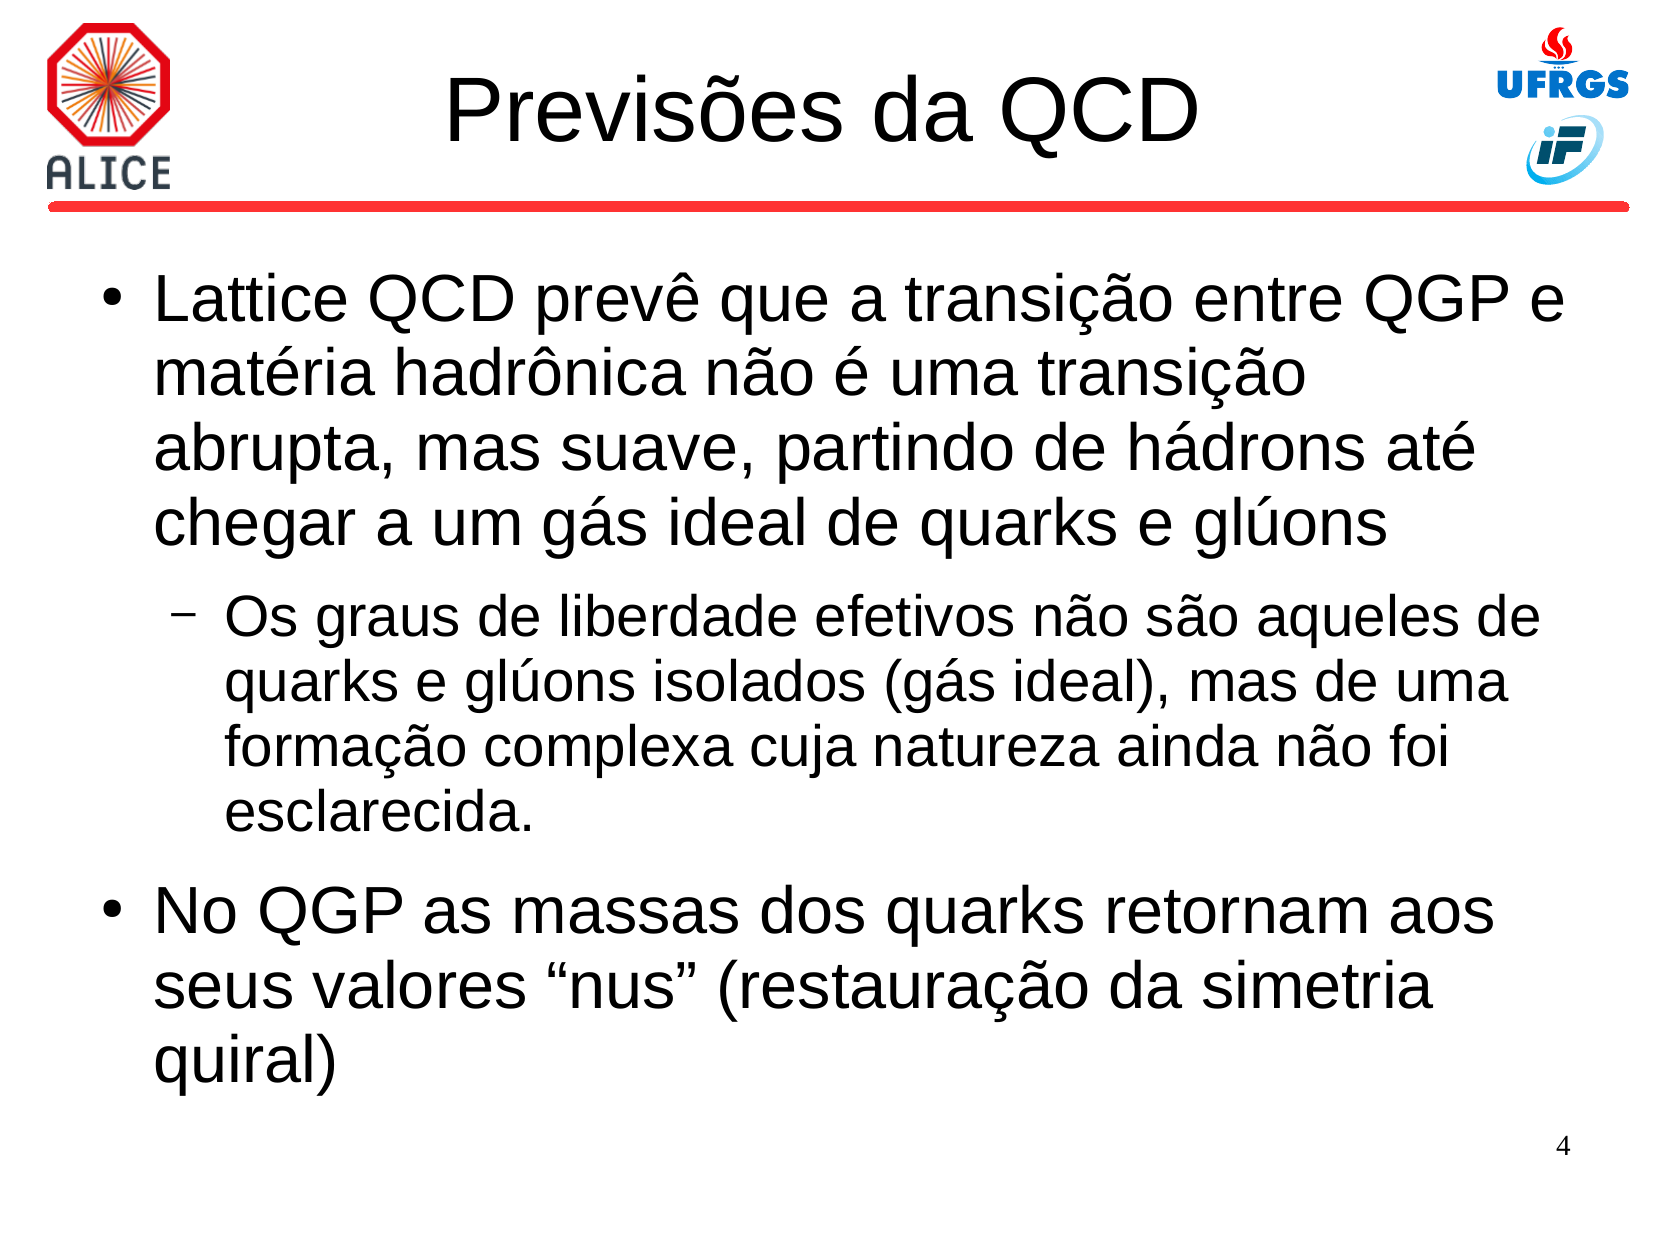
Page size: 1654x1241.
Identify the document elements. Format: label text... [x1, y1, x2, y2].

picture [47, 23, 170, 190]
list Lattice QCD prevê que a transição entre QGP e matéria hadrônica não é uma transição abrupta, mas suave, partindo de hádrons até chegar a um gás ideal de quarks e glúons Os graus de liberdade efetivos não são aqueles de quarks e glúons isolados (gás ideal), mas de uma formação complexa cuja natureza ainda não foi esclarecida. No QGP as massas dos quarks retornam aos seus valores “nus” (restauração da simetria quiral) [82, 260, 1571, 1111]
title Previsões da QCD [193, 5, 1453, 213]
picture [1542, 176, 1558, 185]
picture [1526, 153, 1531, 162]
picture [1497, 27, 1629, 103]
